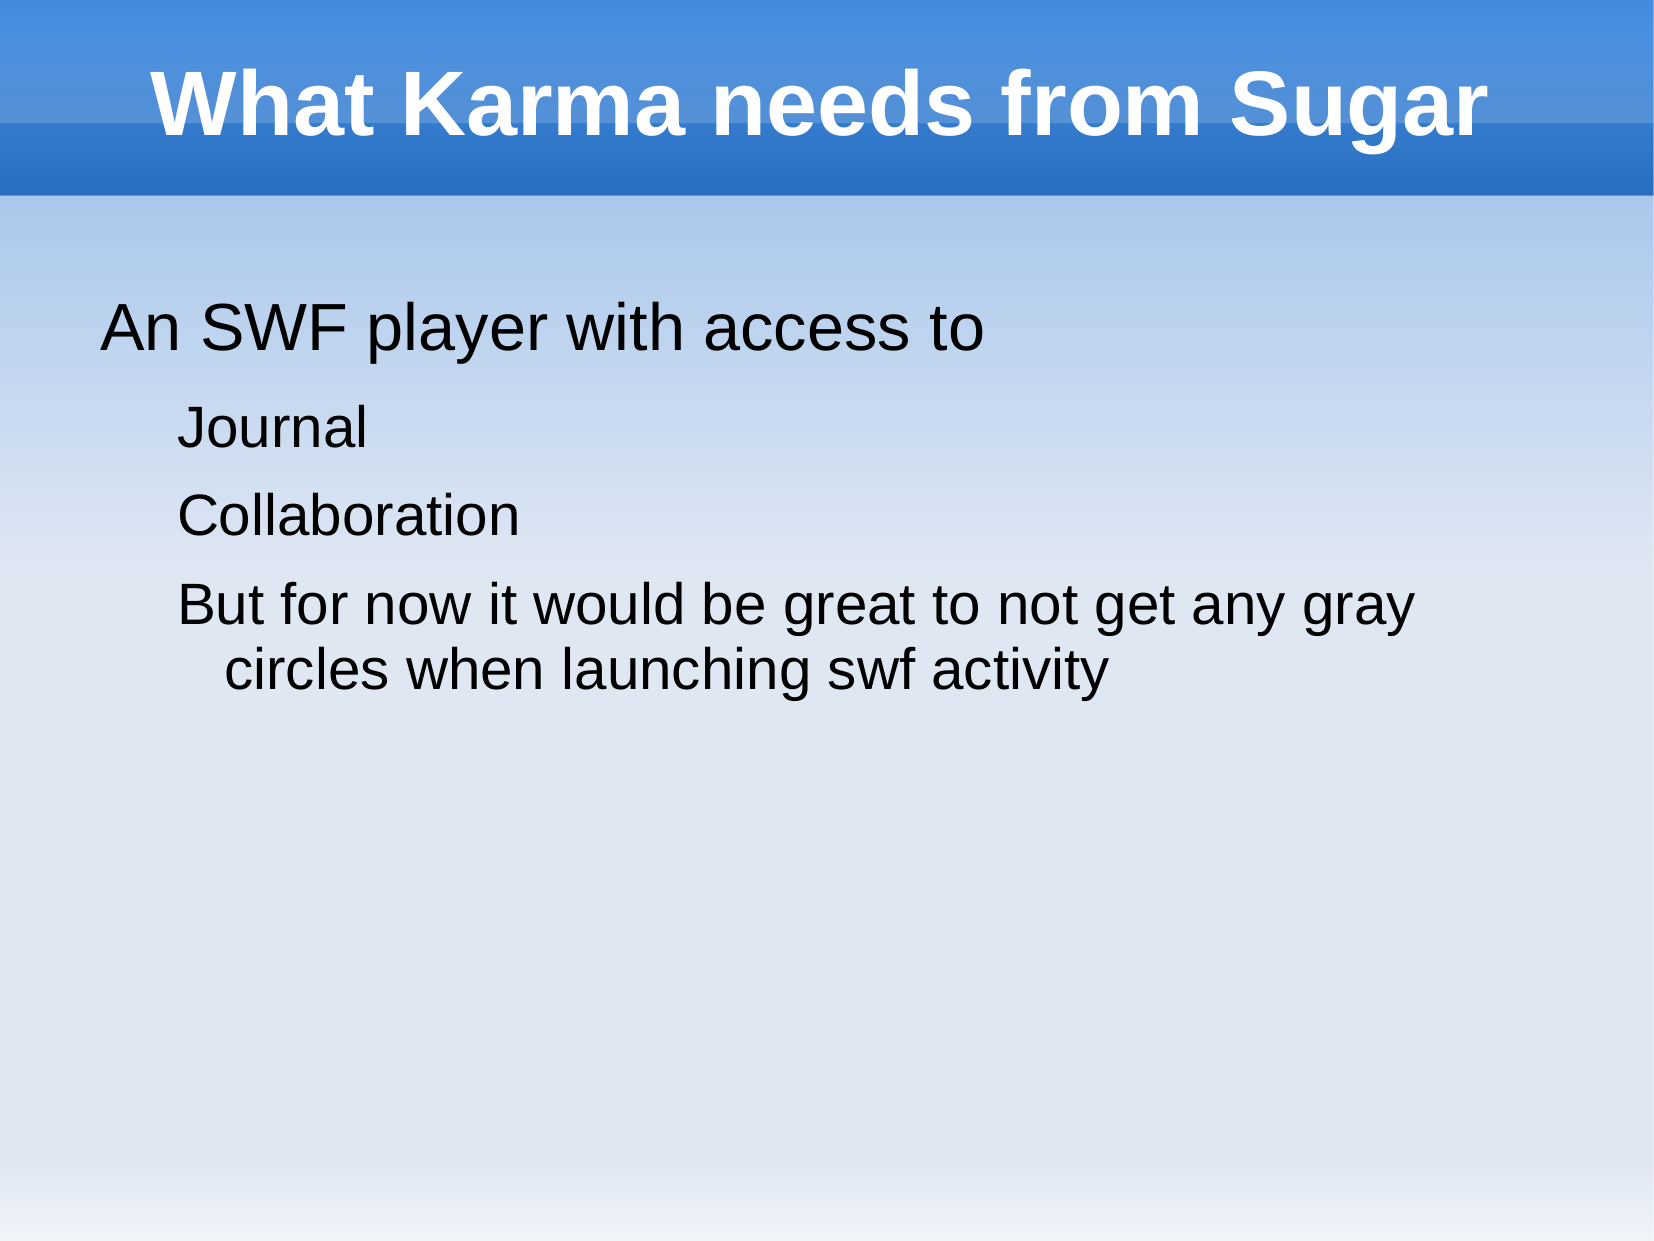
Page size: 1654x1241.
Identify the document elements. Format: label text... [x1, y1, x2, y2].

list An SWF player with access to Journal Collaboration But for now it would be great to not get any gray circles when launching swf activity [82, 290, 1571, 1094]
title What Karma needs from Sugar [76, 7, 1565, 200]
picture [0, 0, 1654, 1241]
